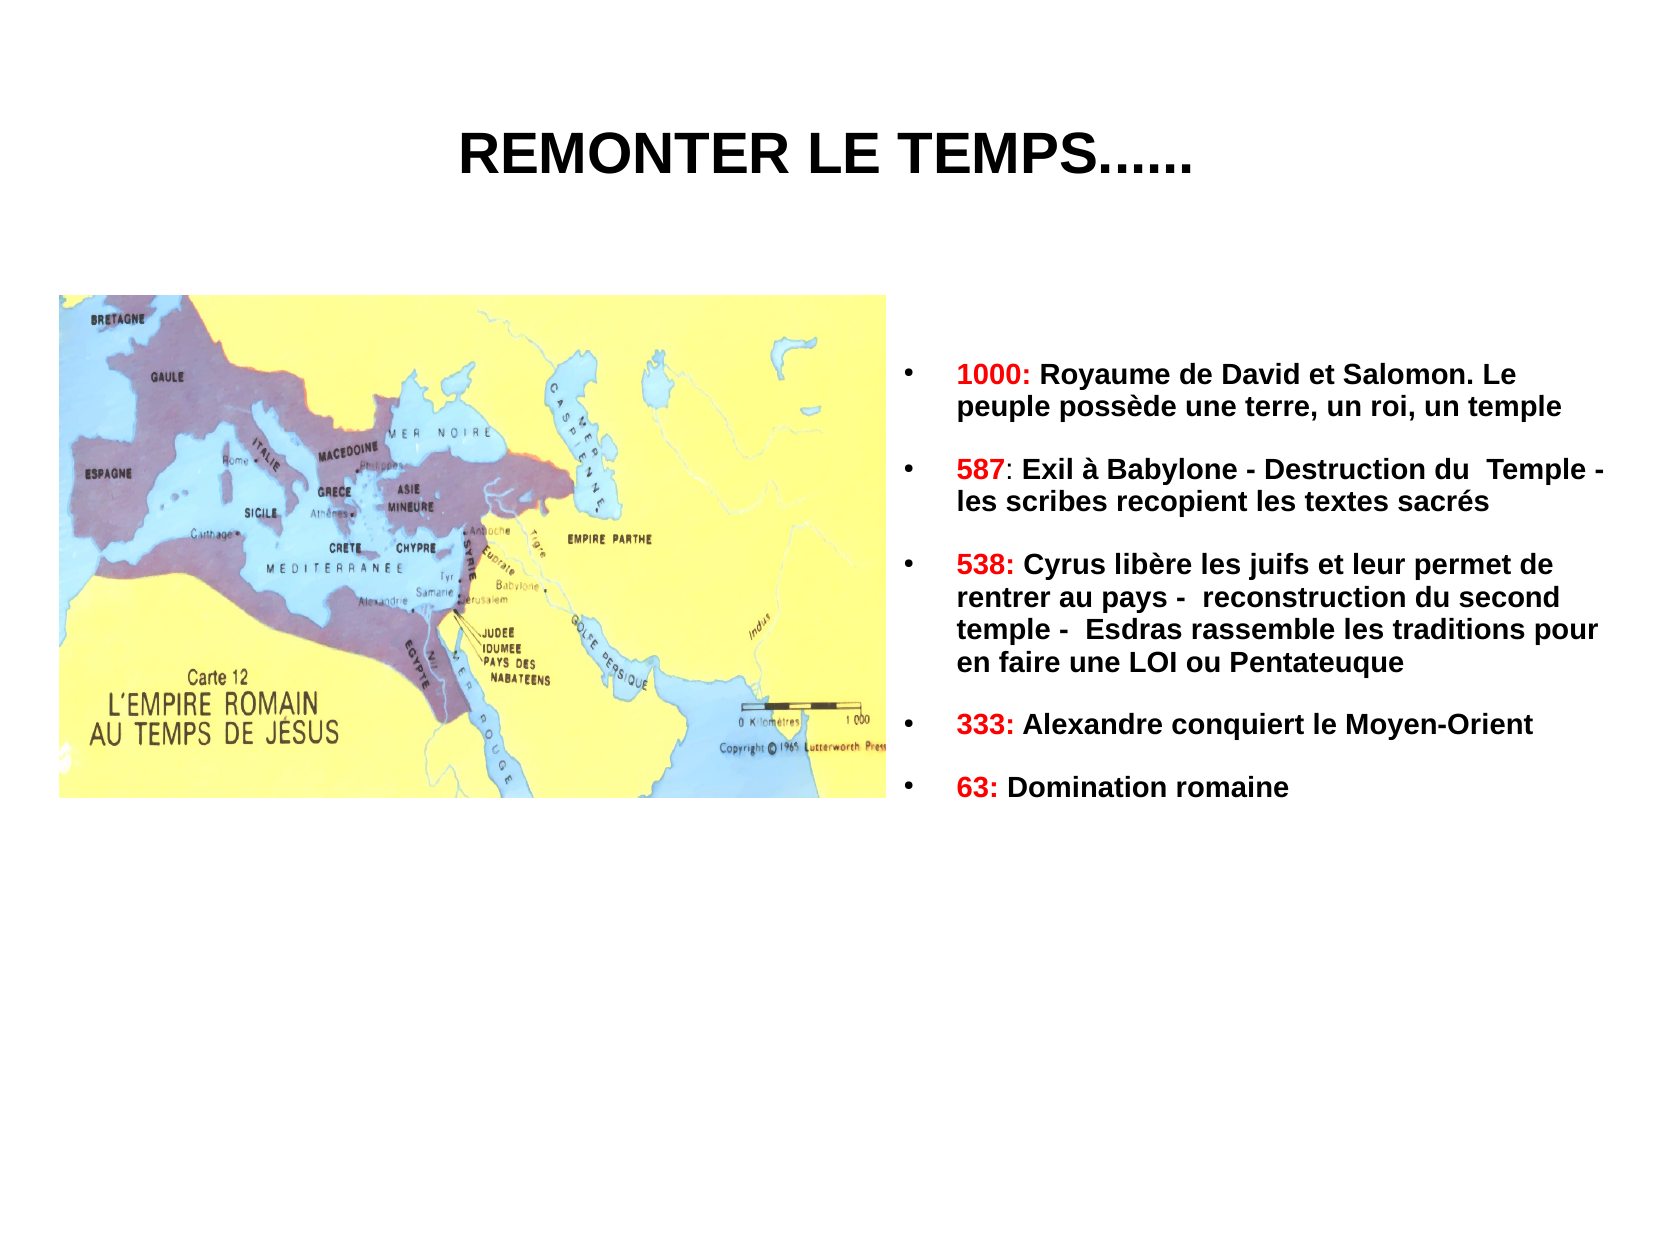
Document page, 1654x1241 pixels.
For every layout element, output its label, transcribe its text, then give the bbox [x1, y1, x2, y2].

title REMONTER LE TEMPS...... [82, 56, 1571, 250]
list 1000: Royaume de David et Salomon. Le peuple possède une terre, un roi, un temple 587: Exil à Babylone - Destruction du Temple -les scribes recopient les textes sacrés 538: Cyrus libère les juifs et leur permet de rentrer au pays - reconstruction du second temple - Esdras rassemble les traditions pour en faire une LOI ou Pentateuque 333: Alexandre conquiert le Moyen-Orient 63: Domination romaine [885, 295, 1612, 1099]
picture [59, 295, 885, 798]
